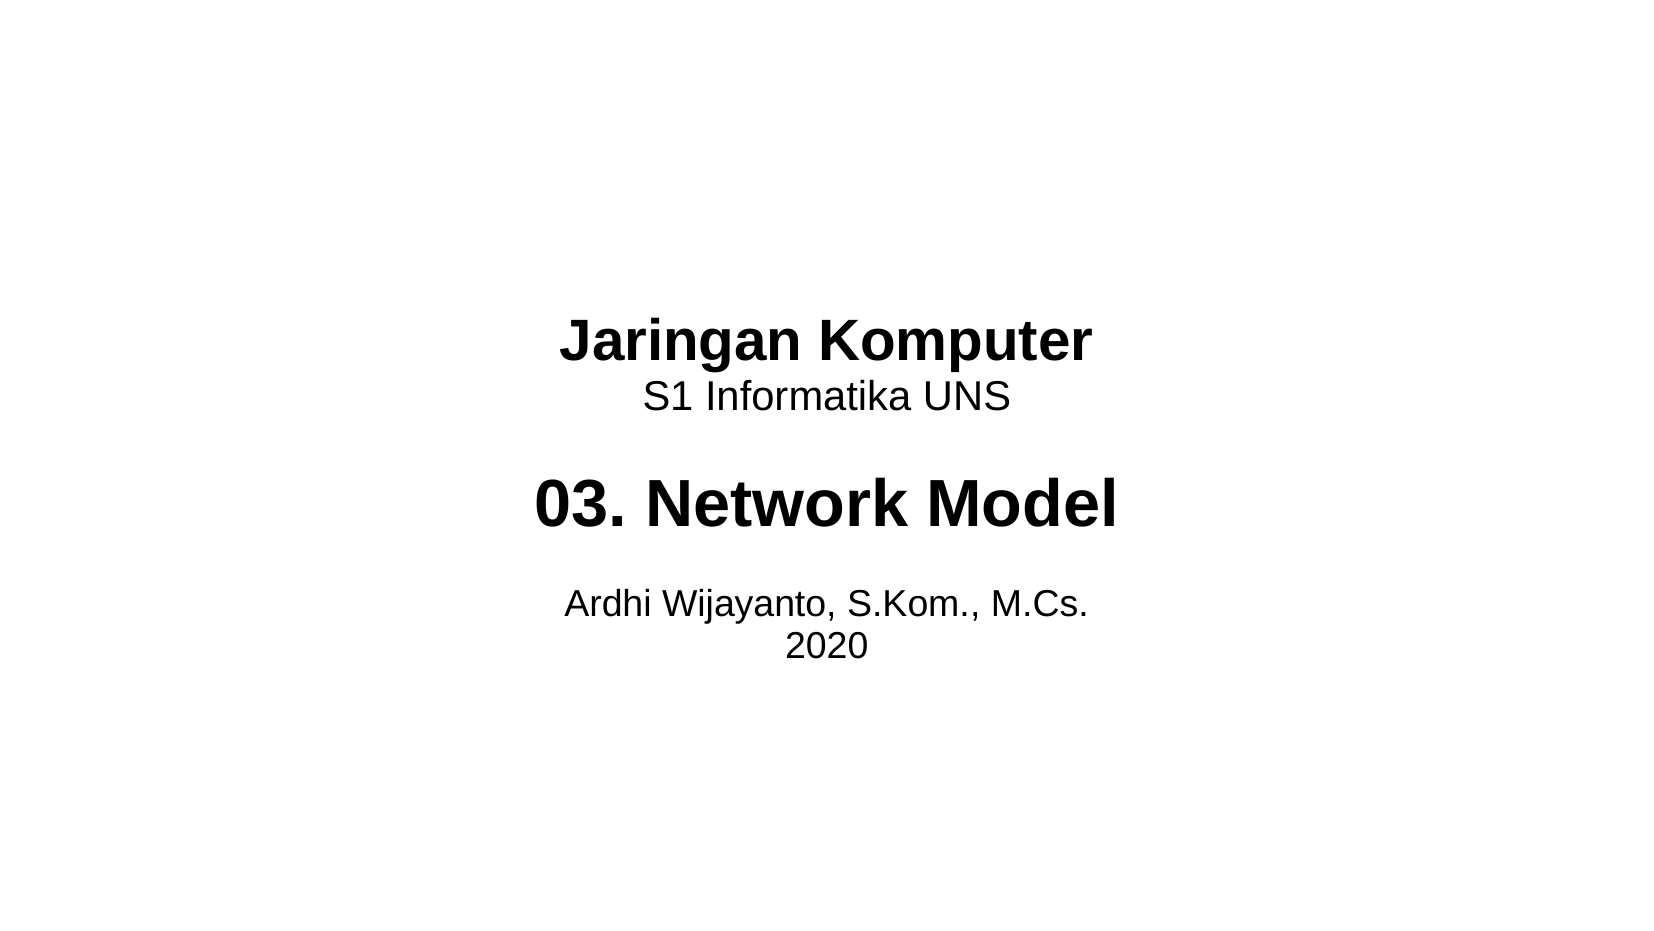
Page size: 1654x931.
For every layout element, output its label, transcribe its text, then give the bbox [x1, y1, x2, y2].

subtitle Jaringan Komputer S1 Informatika UNS 03. Network Model Ardhi Wijayanto, S.Kom., M.Cs. 2020 [82, 217, 1571, 758]
